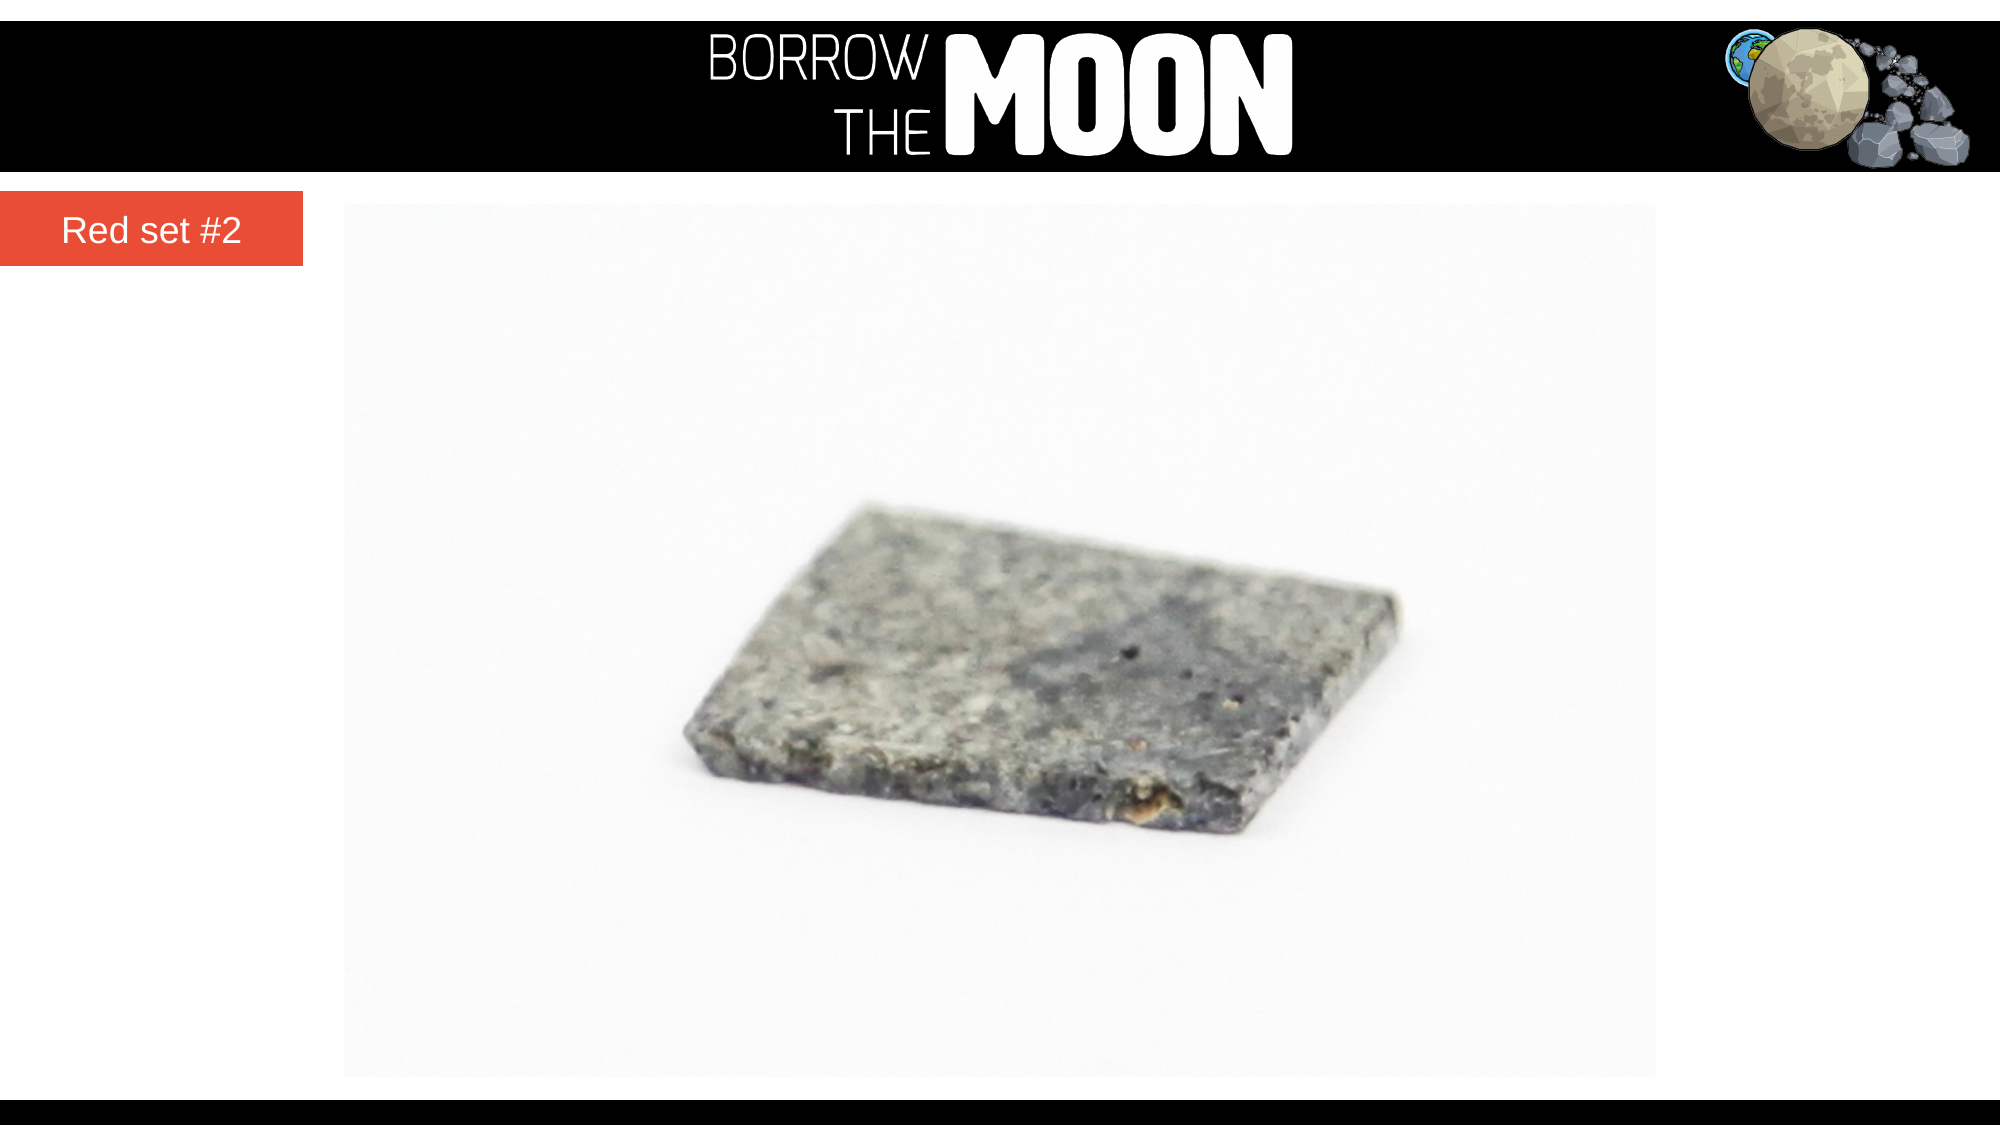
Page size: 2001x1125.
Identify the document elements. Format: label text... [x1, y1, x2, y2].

text_box Red set #2 [0, 191, 303, 266]
picture [344, 204, 1656, 1077]
